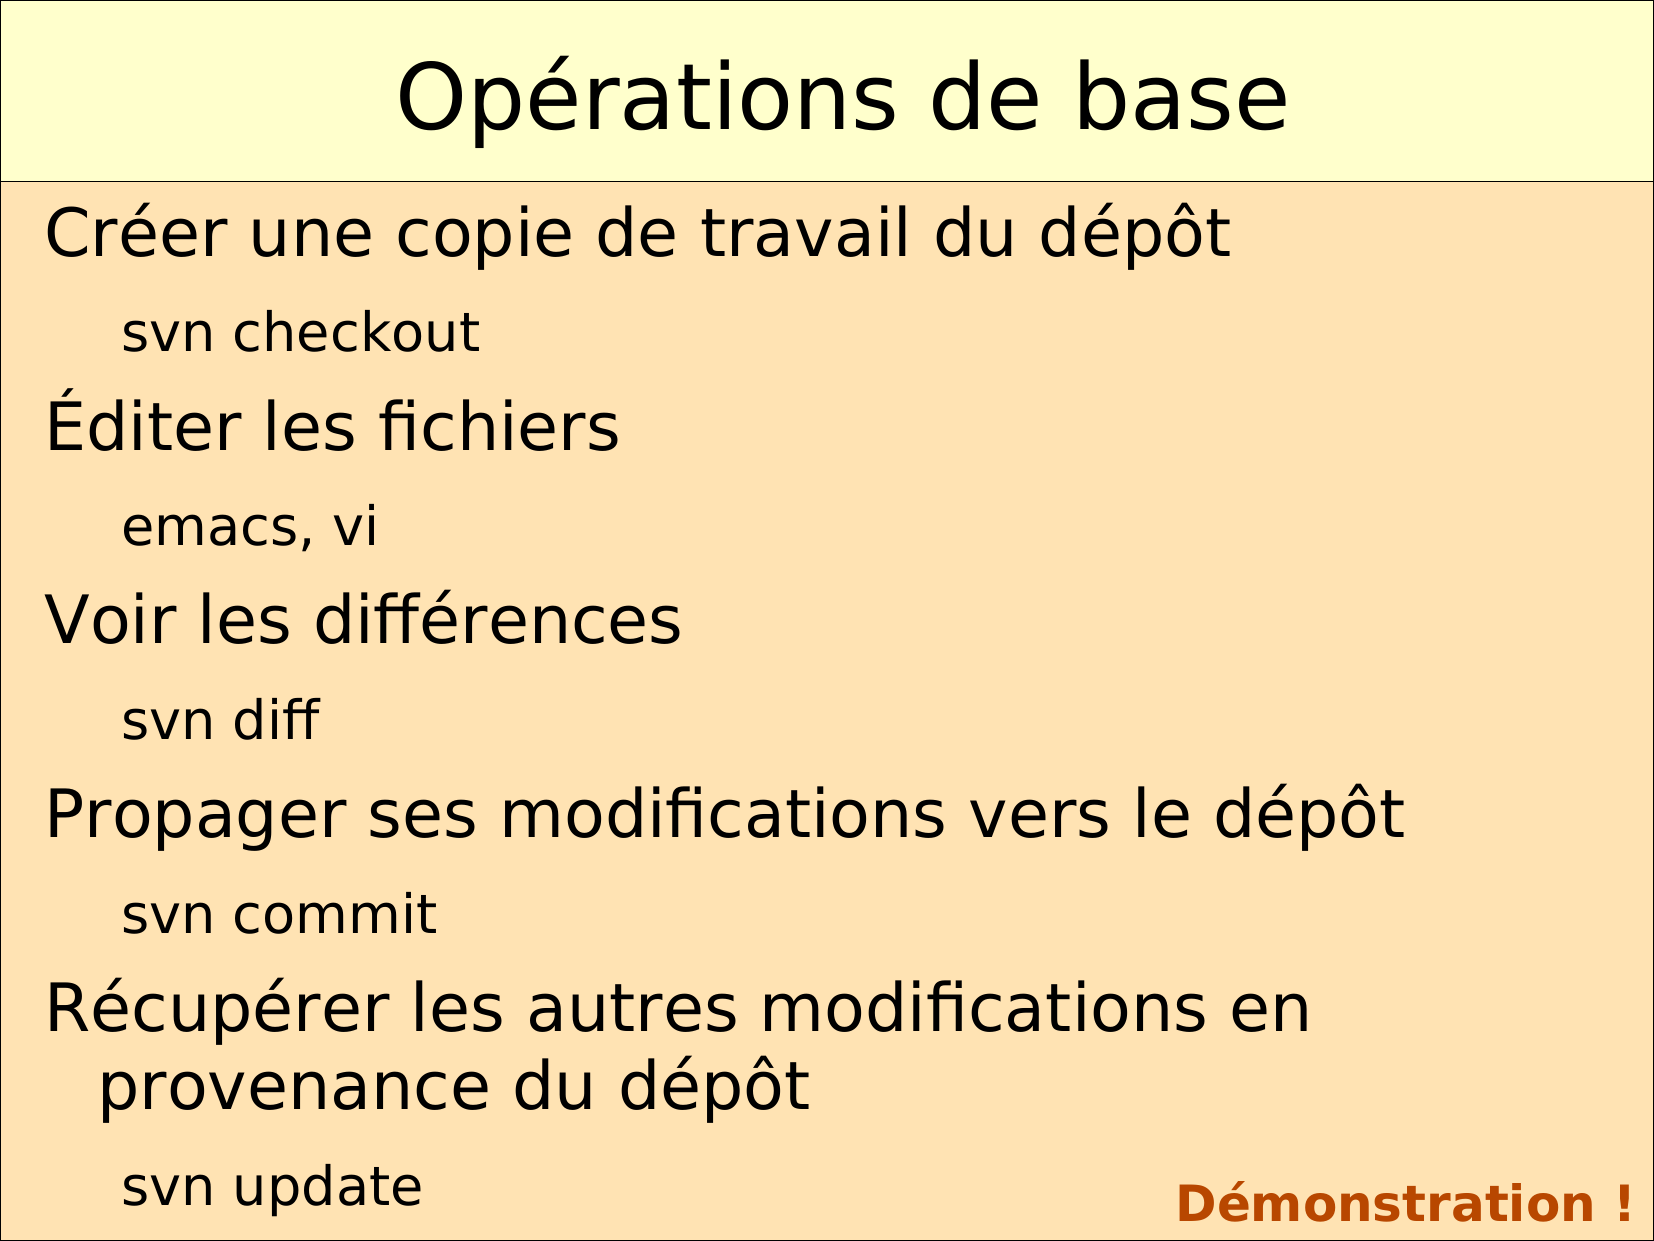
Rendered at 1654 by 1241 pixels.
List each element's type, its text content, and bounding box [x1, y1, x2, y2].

title Opérations de base [135, 37, 1552, 158]
list Créer une copie de travail du dépôt svn checkout Éditer les fichiers emacs, vi Voir les différences svn diff Propager ses modifications vers le dépôt svn commit Récupérer les autres modifications en provenance du dépôt svn update [26, 194, 1587, 1218]
text_box Démonstration ! [1160, 1167, 1654, 1241]
